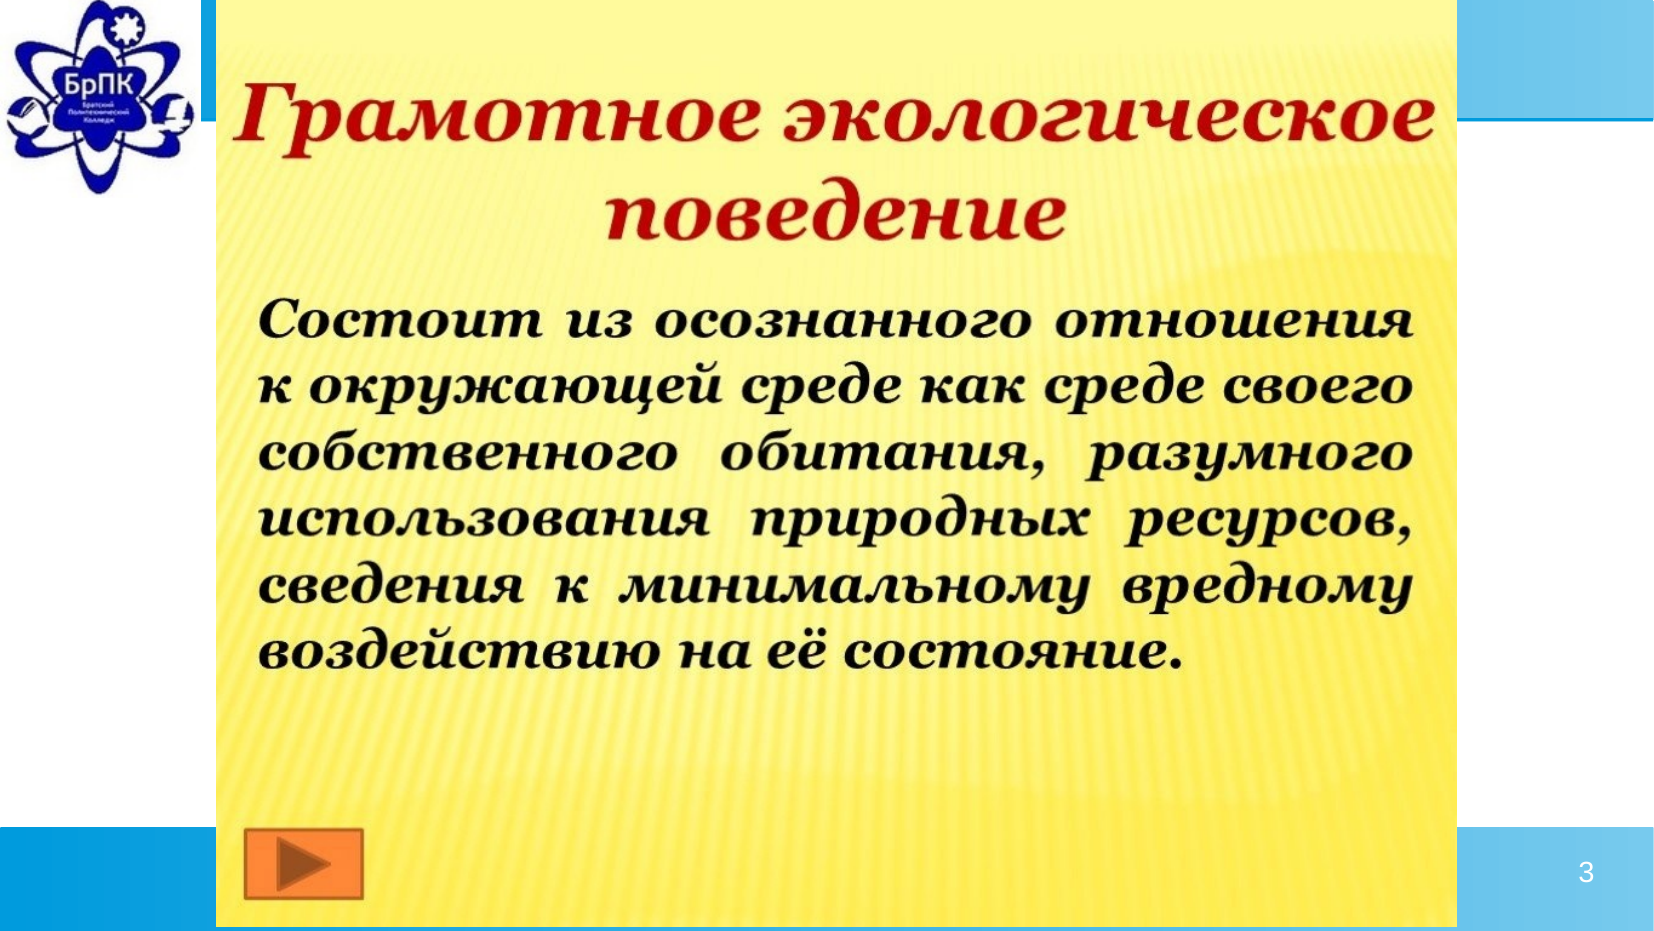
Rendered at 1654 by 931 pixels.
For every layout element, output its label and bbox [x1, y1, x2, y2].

picture [216, 0, 1457, 927]
picture [0, 0, 201, 198]
